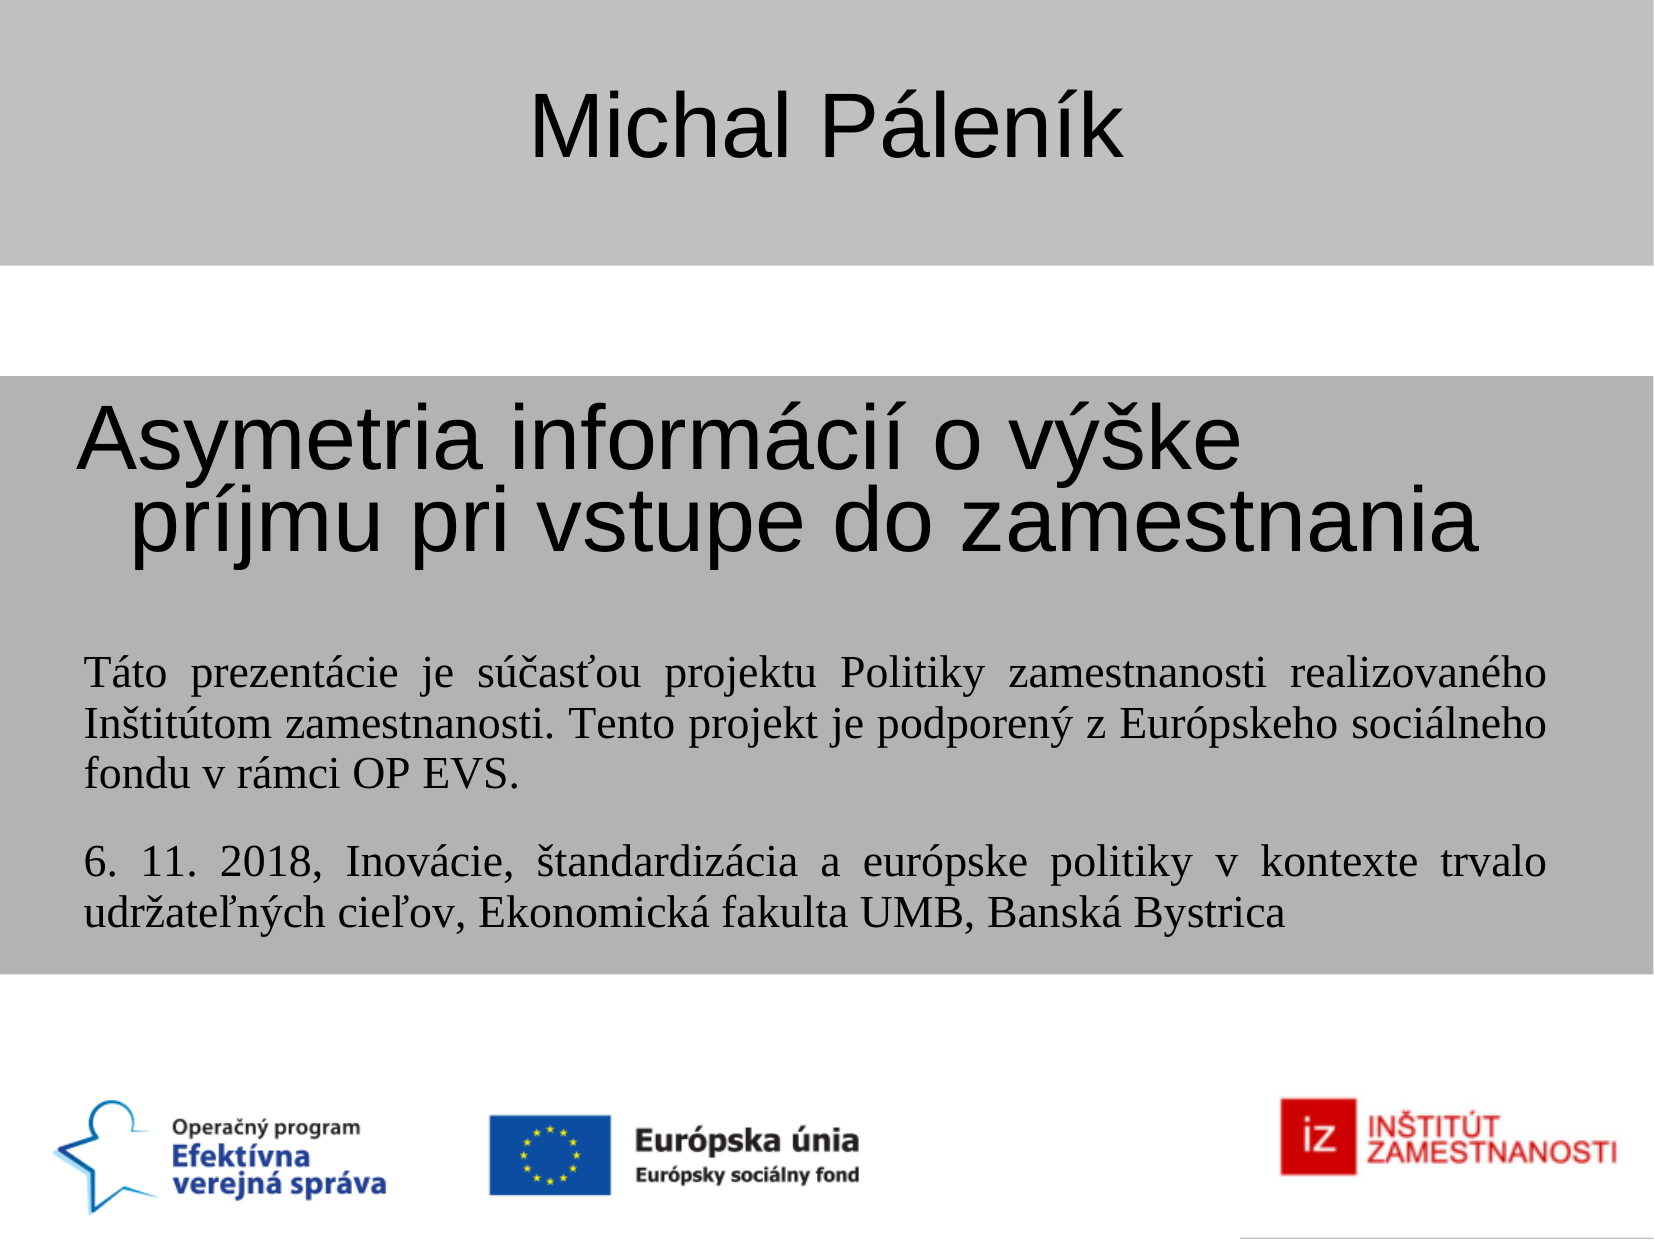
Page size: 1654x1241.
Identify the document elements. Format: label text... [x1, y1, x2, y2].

title Michal Páleník [88, 29, 1565, 237]
list Asymetria informácií o výške príjmu pri vstupe do zamestnania [59, 403, 1506, 650]
text_box Táto prezentácie je súčasťou projektu Politiky zamestnanosti realizovaného Inštitútom zamestnanosti. Tento projekt je podporený z Európskeho sociálneho fondu v rámci OP EVS. 6. 11. 2018, Inovácie, štandardizácia a európske politiky v kontexte trvalo udržateľných cieľov, Ekonomická fakulta UMB, Banská Bystrica [68, 639, 1595, 945]
text_box [0, 376, 1654, 975]
picture [1240, 1033, 1654, 1241]
picture [29, 1062, 886, 1241]
